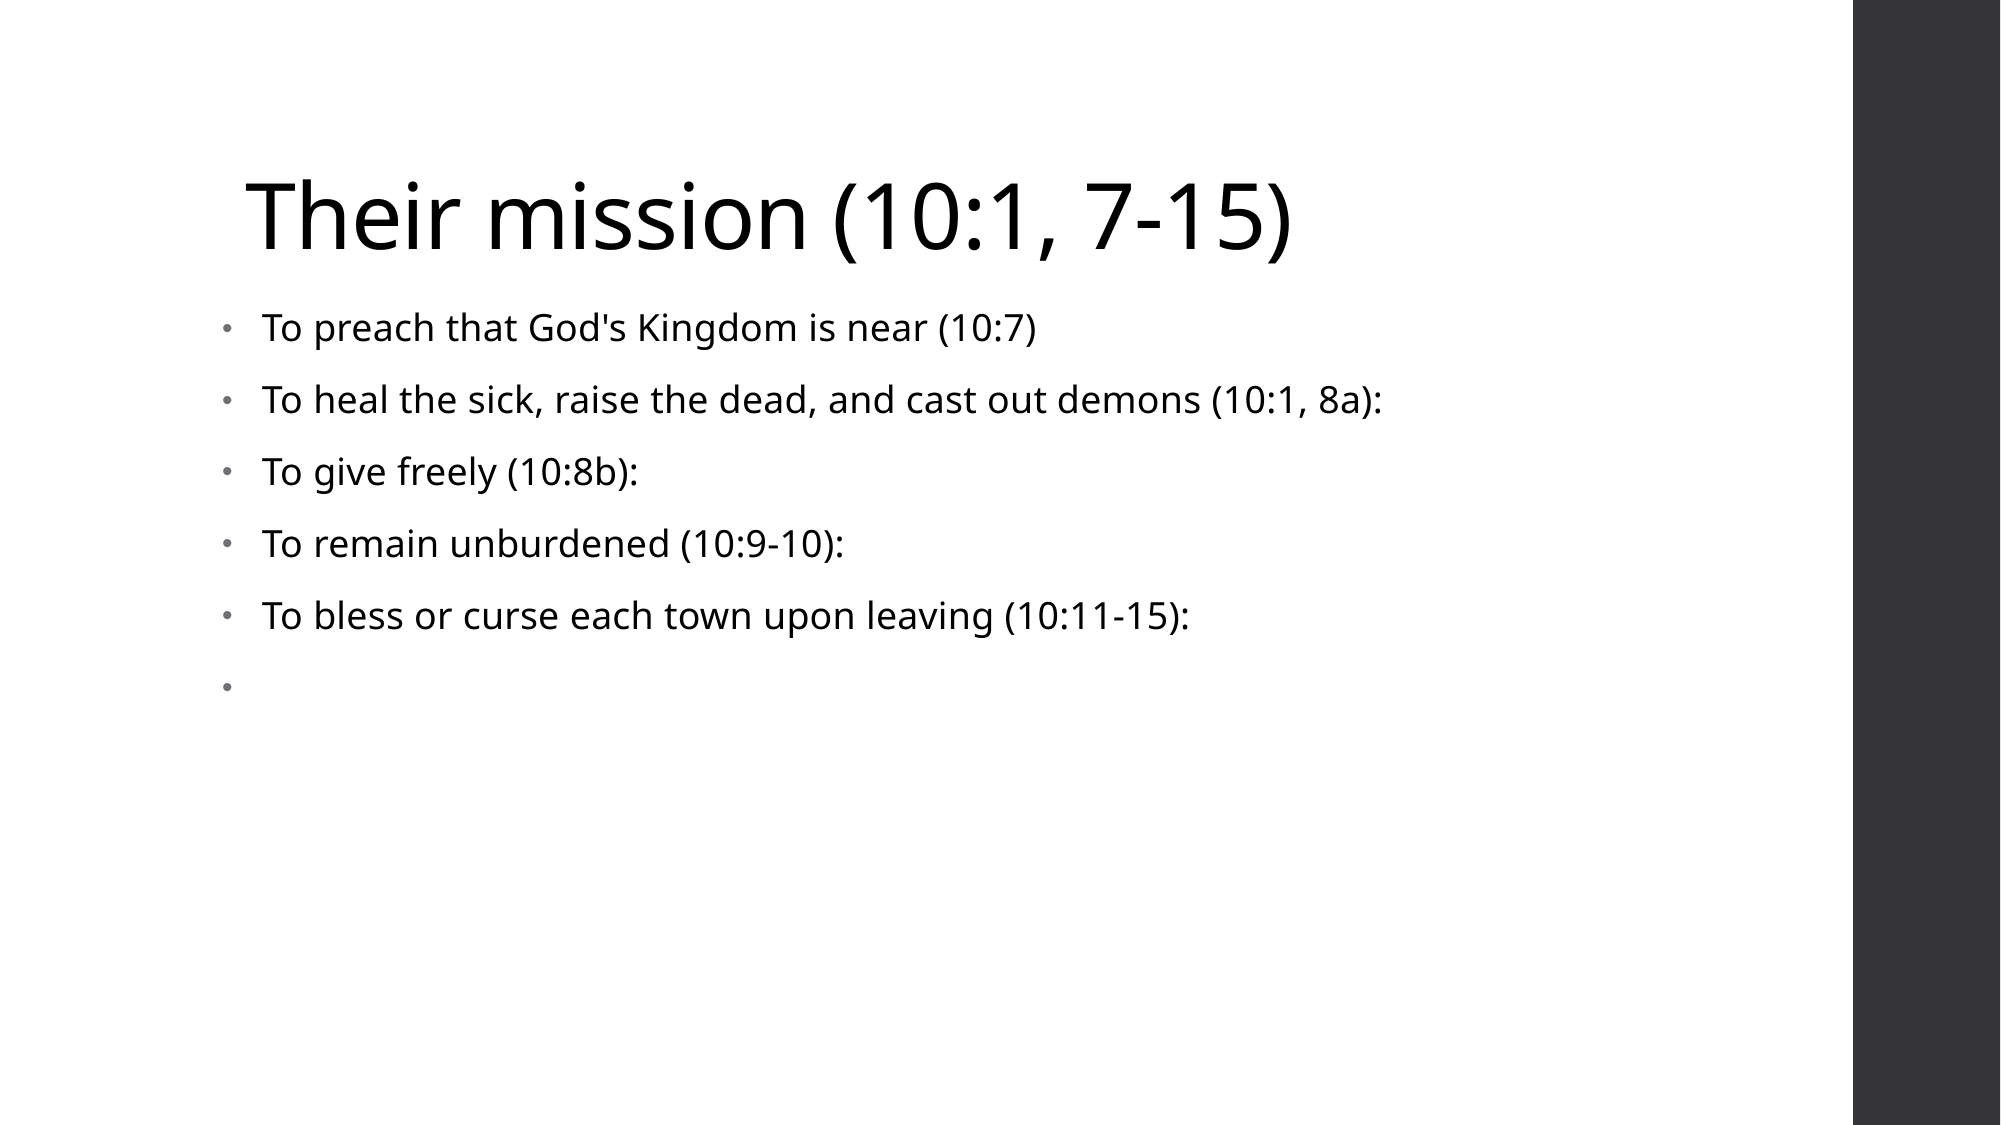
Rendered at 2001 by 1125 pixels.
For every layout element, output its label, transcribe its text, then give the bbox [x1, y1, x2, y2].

list To preach that God's Kingdom is near (10:7) To heal the sick, raise the dead, and cast out demons (10:1, 8a): To give freely (10:8b): To remain unburdened (10:9-10): To bless or curse each town upon leaving (10:11-15): [206, 299, 1617, 1014]
title Their mission (10:1, 7-15) [206, 60, 1797, 278]
